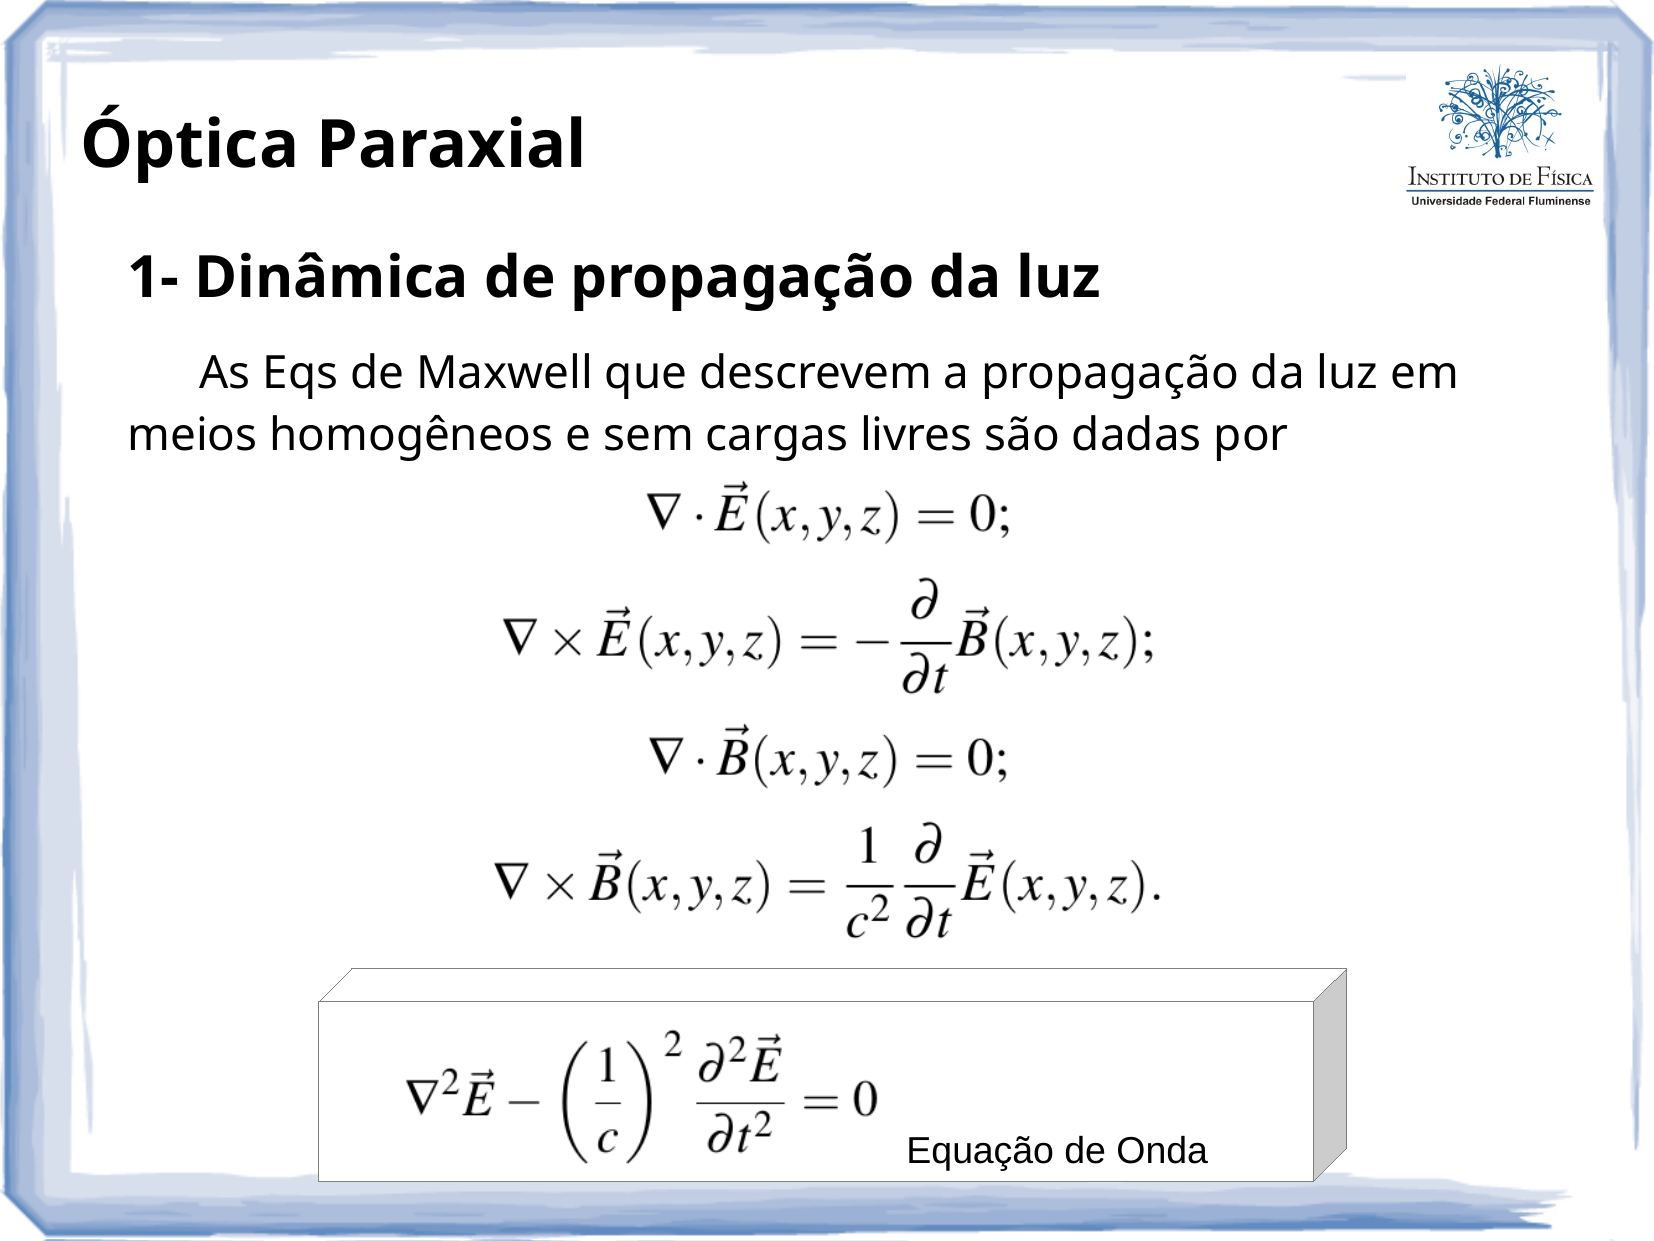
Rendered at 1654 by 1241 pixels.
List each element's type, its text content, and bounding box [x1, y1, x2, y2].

text_box Óptica Paraxial [65, 88, 633, 181]
text_box [318, 968, 1347, 1182]
text_box Equação de Onda [891, 1122, 1224, 1179]
picture [0, 0, 1654, 1241]
text_box 1- Dinâmica de propagação da luz As Eqs de Maxwell que descrevem a propagação da luz em meios homogêneos e sem cargas livres são dadas por [112, 227, 1589, 1141]
